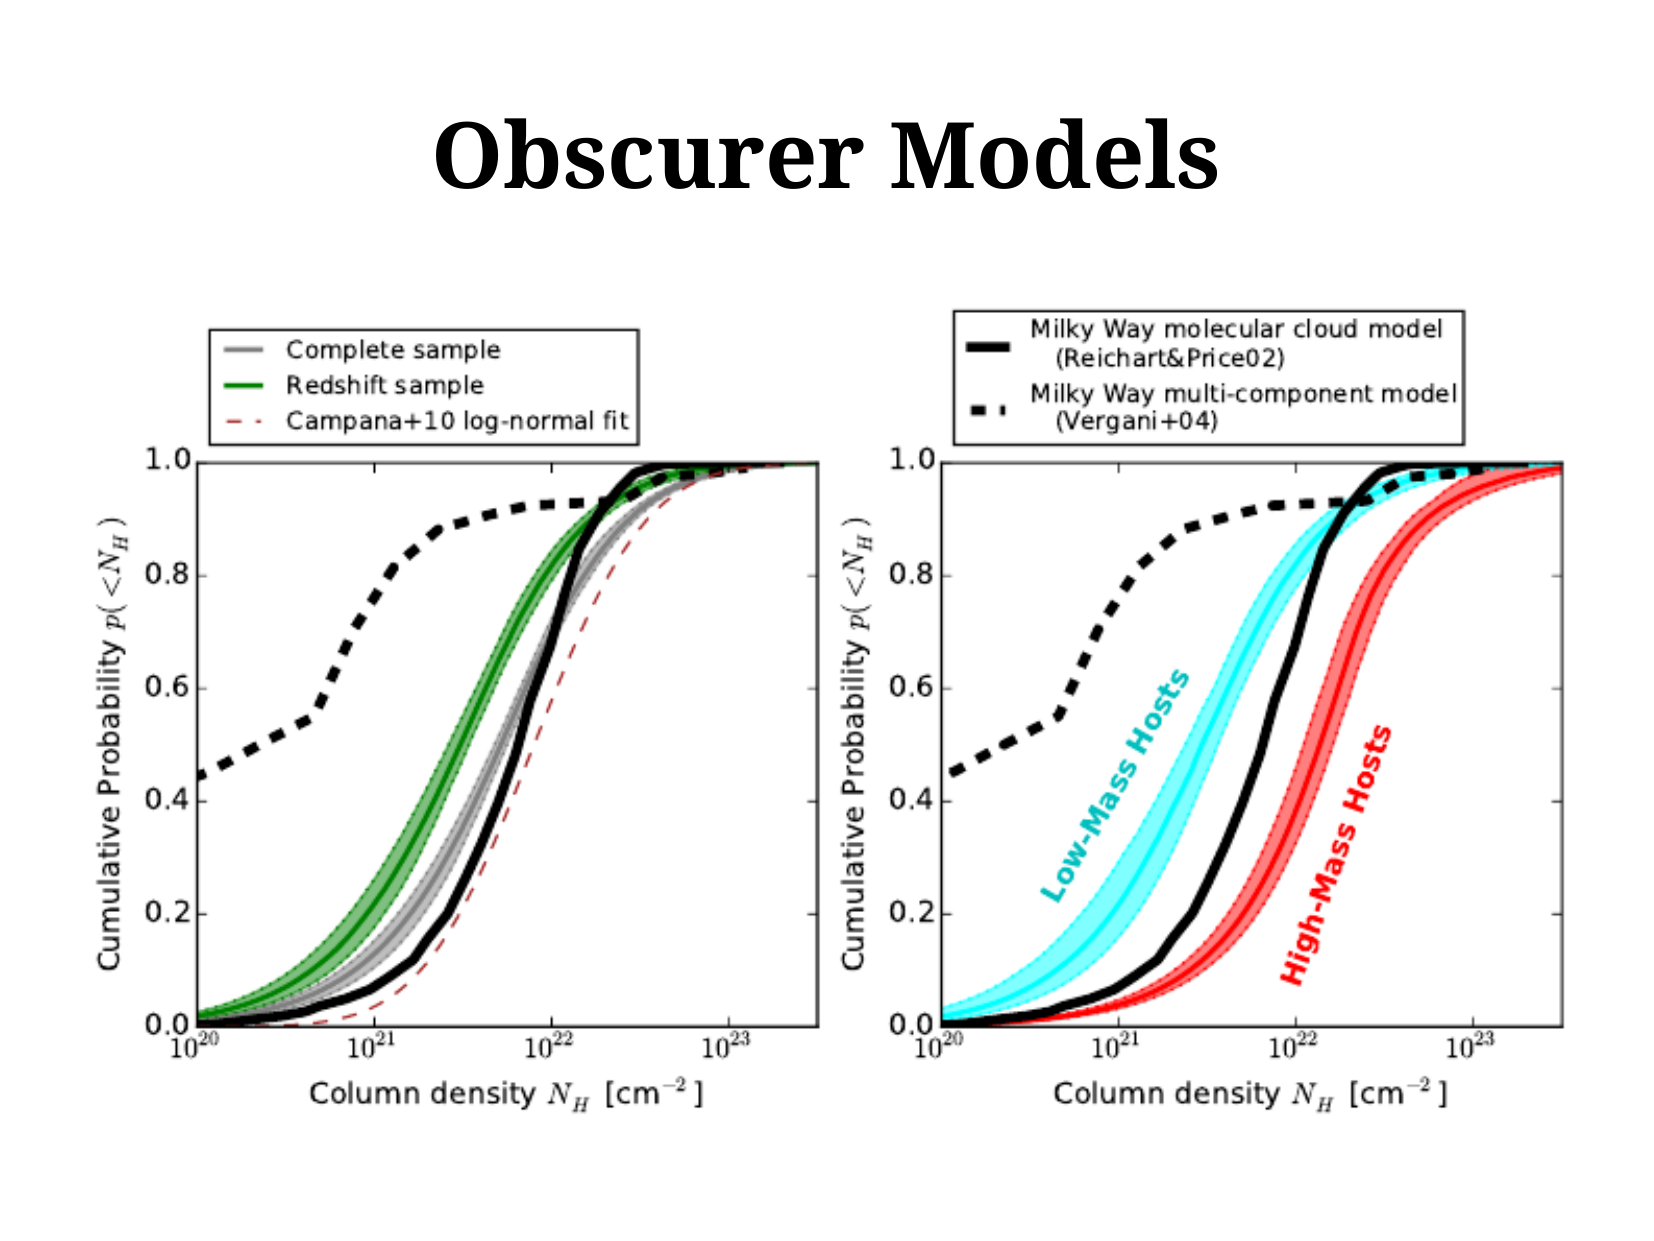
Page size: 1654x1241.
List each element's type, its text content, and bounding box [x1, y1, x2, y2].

picture [80, 269, 1581, 1129]
title Obscurer Models [82, 49, 1571, 257]
